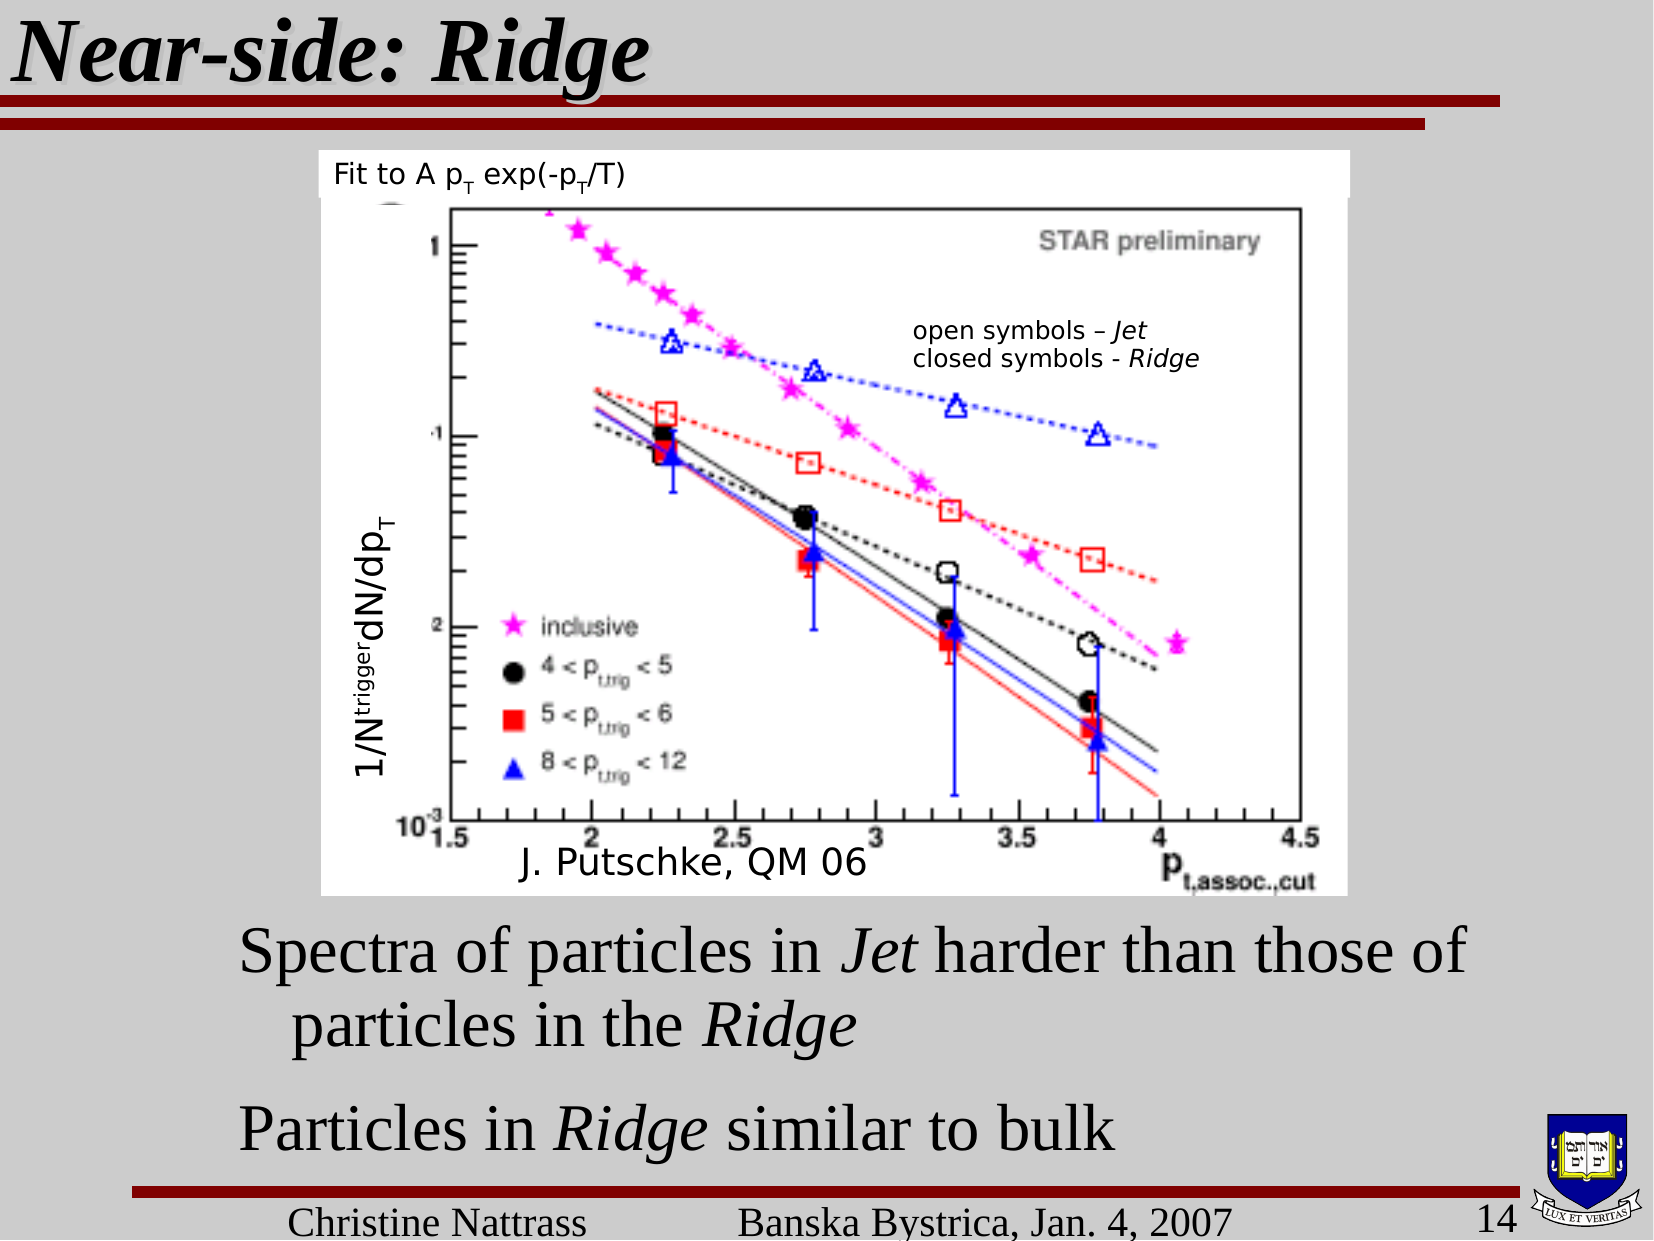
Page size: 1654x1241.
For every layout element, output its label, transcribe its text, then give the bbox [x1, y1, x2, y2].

picture [1530, 1114, 1643, 1227]
title Near-side: Ridge [11, 0, 1512, 154]
picture [300, 181, 1348, 896]
text_box Fit to A pT exp(-pT/T)‏ [318, 150, 1351, 198]
text_box open symbols – Jet closed symbols - Ridge [897, 310, 1343, 404]
list Spectra of particles in Jet harder than those of particles in the Ridge Particles in Ridge similar to bulk [220, 912, 1496, 1190]
text_box 1/NtriggerdN/dpT [340, 205, 432, 796]
text_box J. Putschke, QM 06 [505, 834, 1030, 909]
